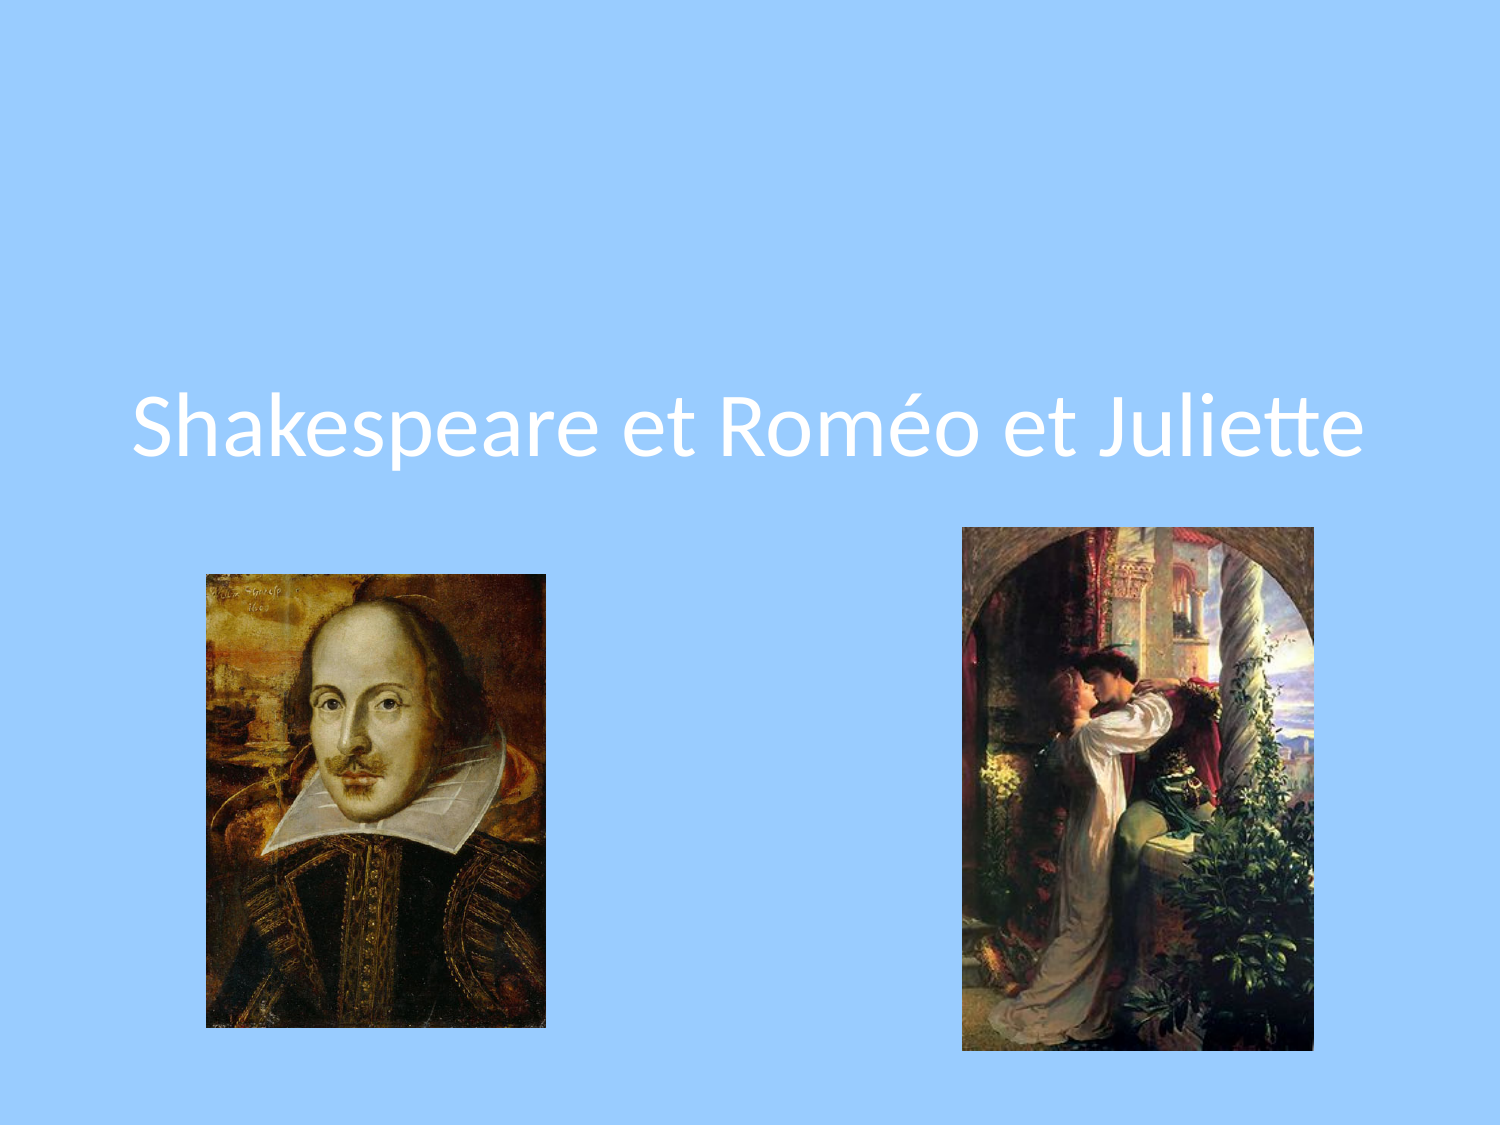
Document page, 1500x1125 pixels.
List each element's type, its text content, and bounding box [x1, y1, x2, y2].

title Shakespeare et Roméo et Juliette [112, 349, 1388, 591]
picture [206, 574, 546, 1028]
picture [962, 527, 1314, 1051]
